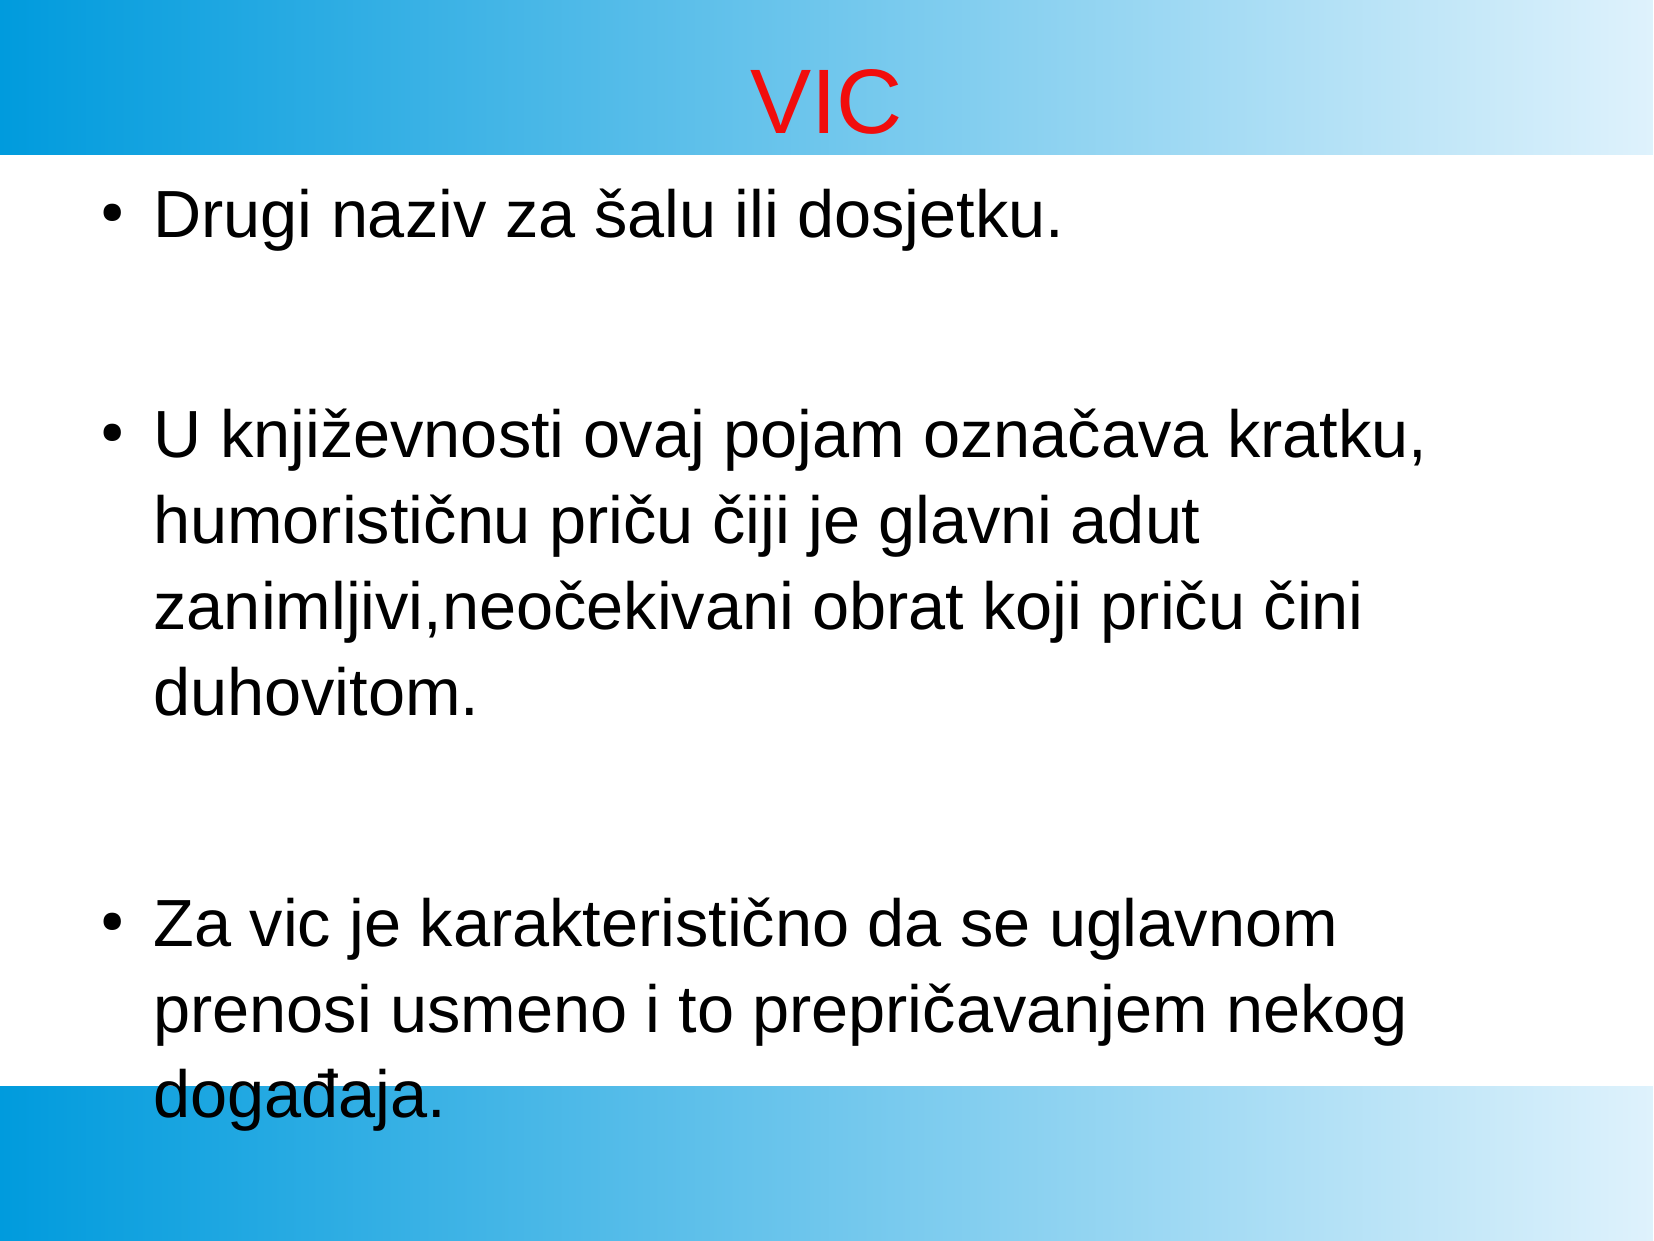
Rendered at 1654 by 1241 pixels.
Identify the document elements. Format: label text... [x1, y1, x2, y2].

title VIC [82, 49, 1571, 155]
list Drugi naziv za šalu ili dosjetku. U književnosti ovaj pojam označava kratku, humorističnu priču čiji je glavni adut zanimljivi,neočekivani obrat koji priču čini duhovitom. Za vic je karakteristično da se uglavnom prenosi usmeno i to prepričavanjem nekog događaja. [82, 177, 1571, 1075]
